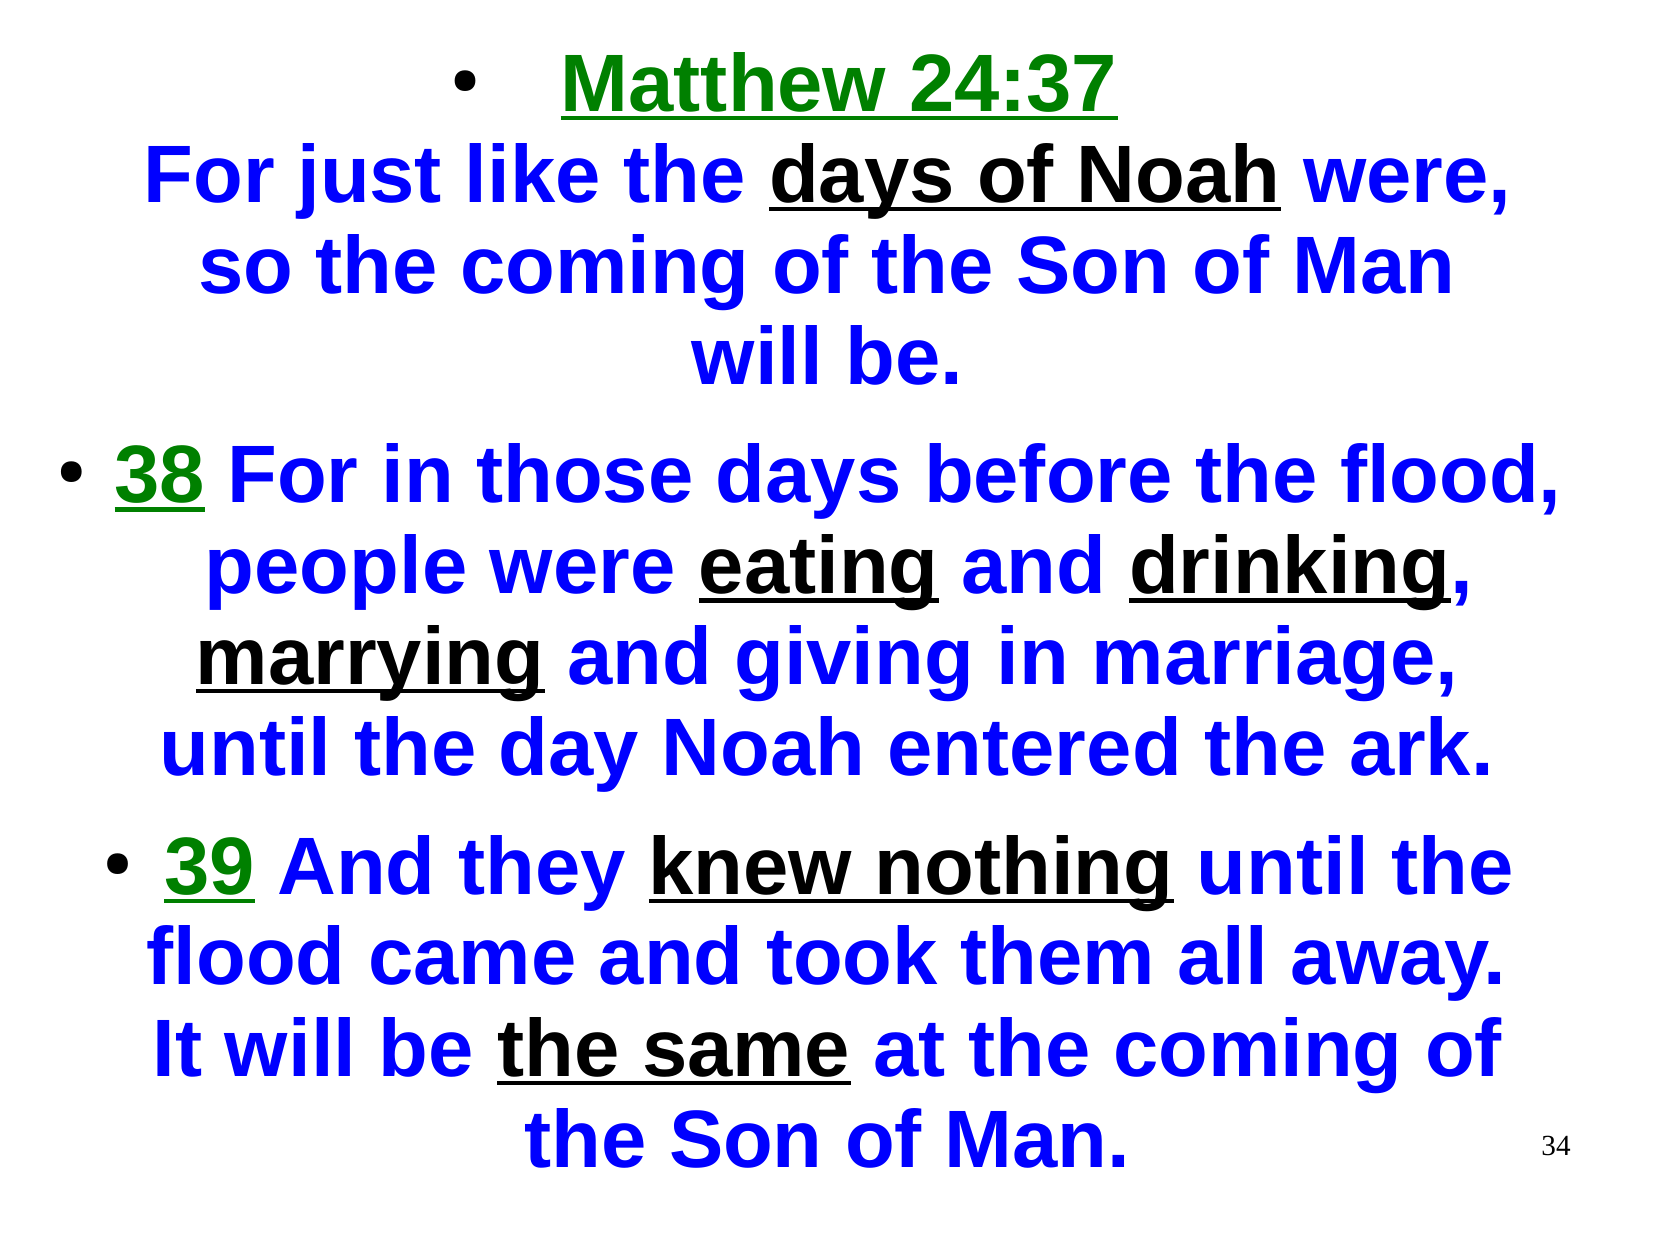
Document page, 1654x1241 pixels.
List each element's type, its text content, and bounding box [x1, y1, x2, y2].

list Matthew 24:37 For just like the days of Noah were, so the coming of the Son of Man will be. 38 For in those days before the flood, people were eating and drinking, marrying and giving in marriage, until the day Noah entered the ark. 39 And they knew nothing until the flood came and took them all away. It will be the same at the coming of the Son of Man. [0, 37, 1613, 1201]
